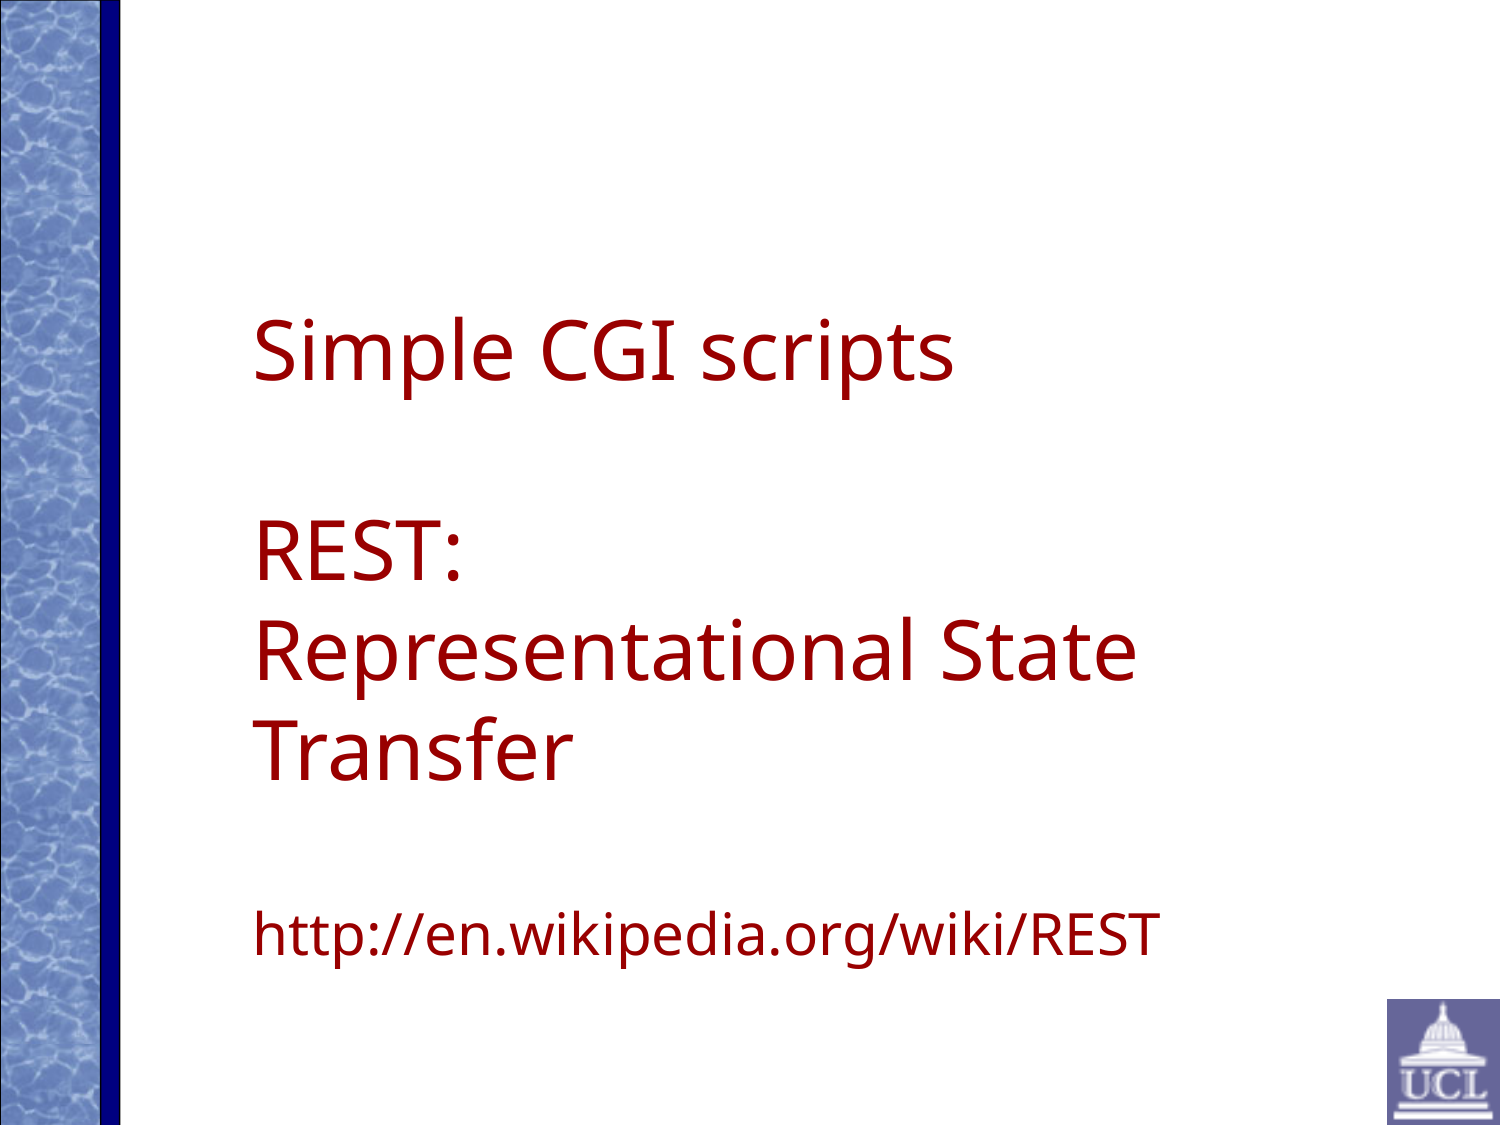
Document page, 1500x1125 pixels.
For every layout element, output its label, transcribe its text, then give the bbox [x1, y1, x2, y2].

picture [1387, 999, 1500, 1125]
title Simple CGI scripts REST: Representational State Transfer http://en.wikipedia.org/wiki/REST [237, 289, 1400, 976]
picture [1, 1, 99, 1125]
